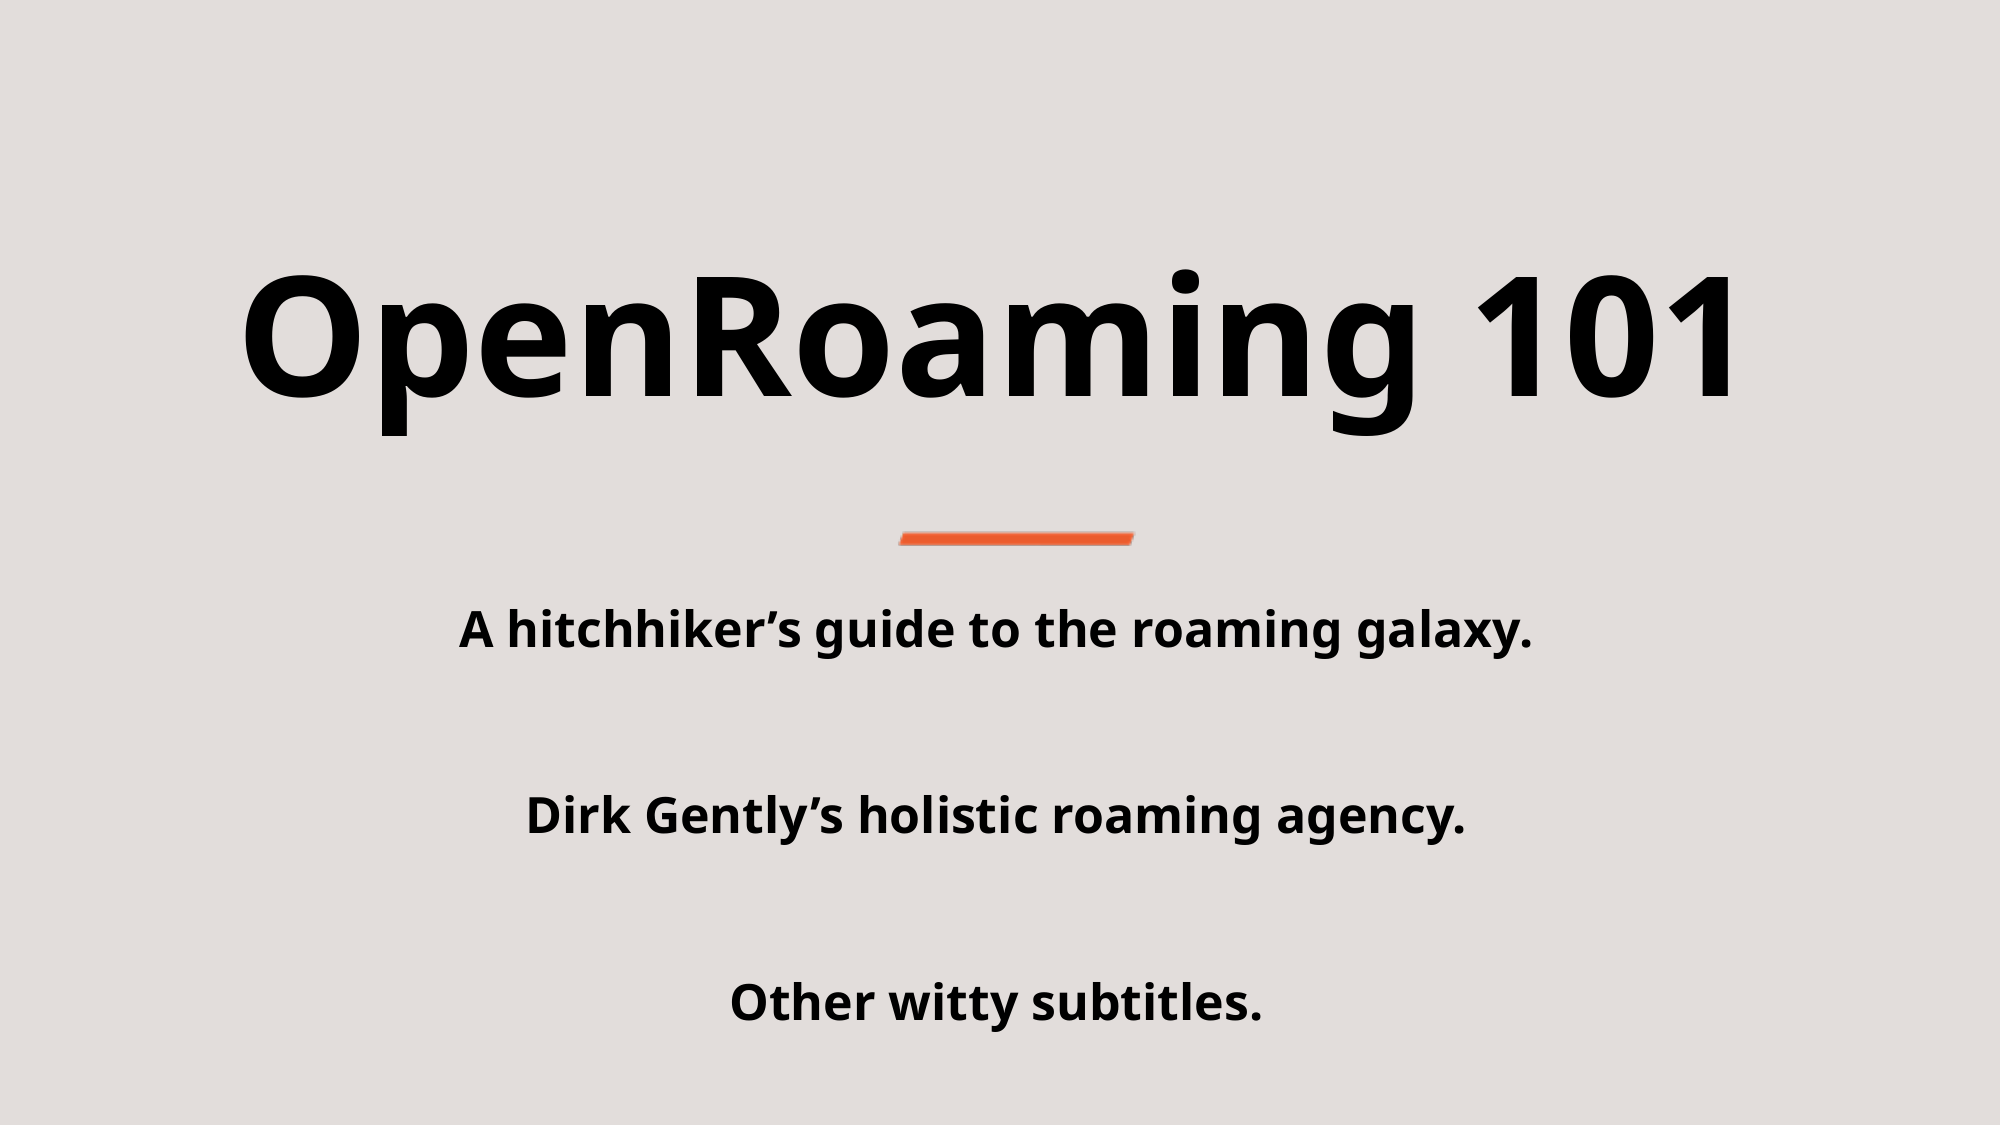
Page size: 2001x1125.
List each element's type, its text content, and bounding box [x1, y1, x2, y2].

picture [818, 422, 1231, 661]
text_box OpenRoaming 101 [80, 210, 1914, 586]
text_box A hitchhiker’s guide to the roaming galaxy. Dirk Gently’s holistic roaming agency. Other witty subtitles. [79, 586, 1914, 1043]
